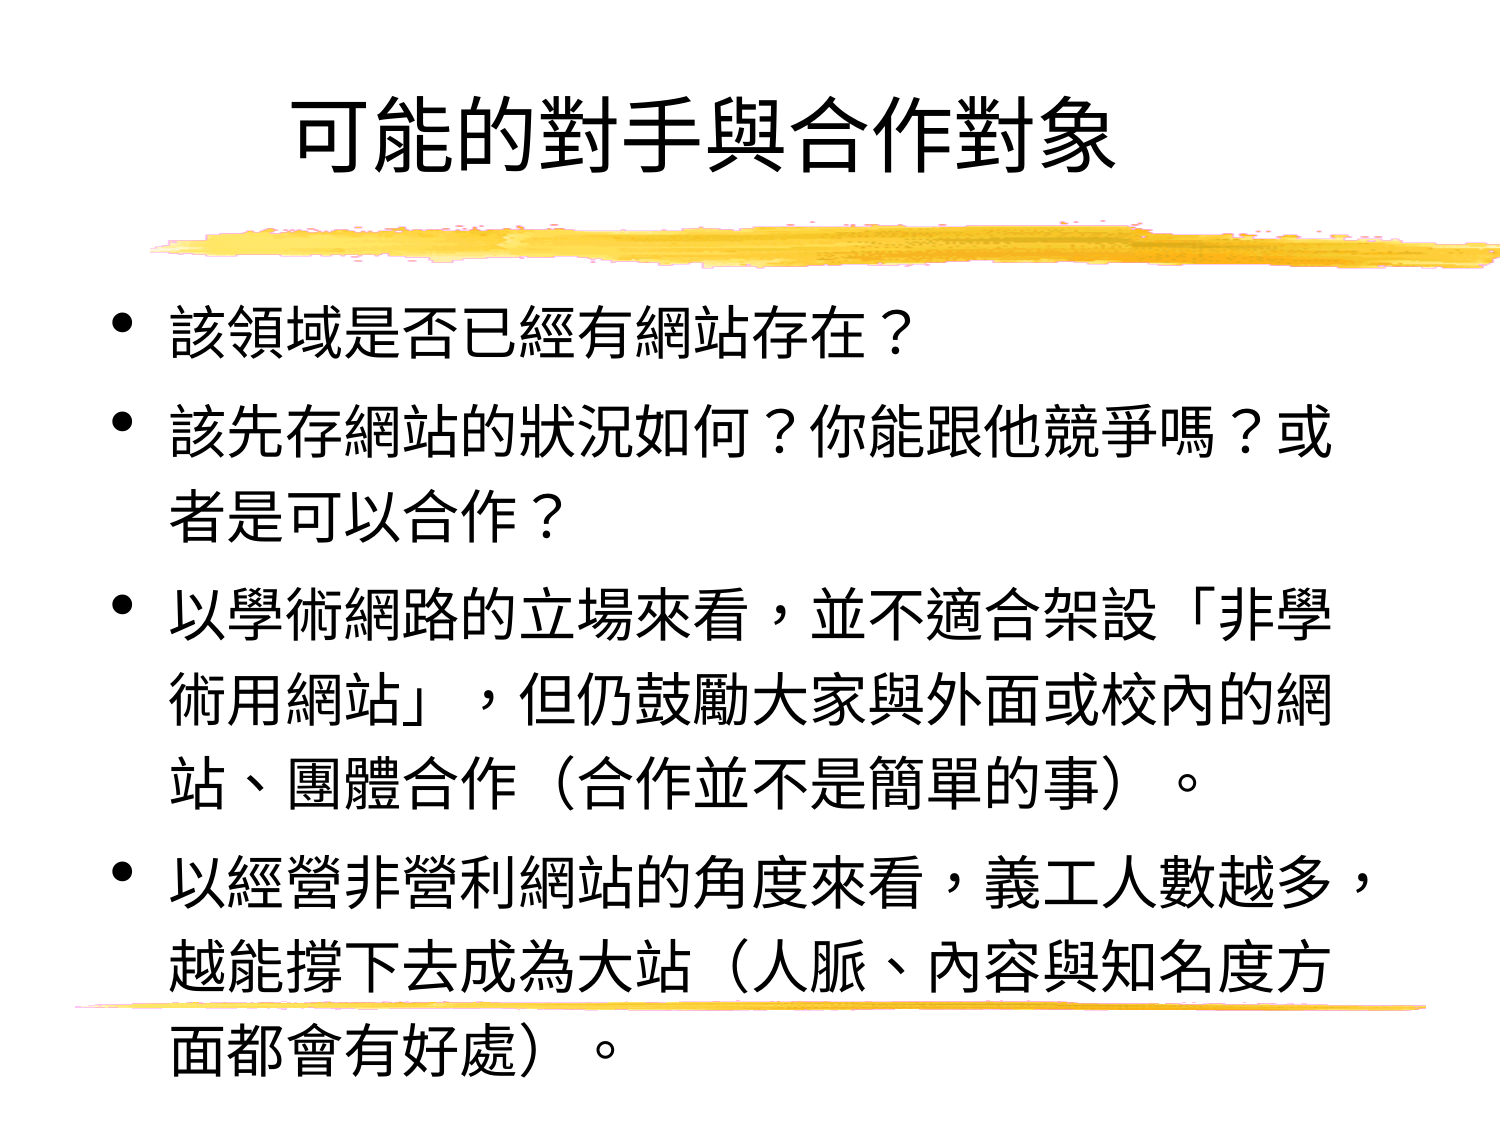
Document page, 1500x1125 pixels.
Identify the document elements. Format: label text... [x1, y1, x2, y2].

picture [75, 999, 1426, 1013]
title 可能的對手與合作對象 [66, 35, 1342, 226]
picture [150, 215, 1500, 279]
list 該領域是否已經有網站存在？ 該先存網站的狀況如何？你能跟他競爭嗎？或者是可以合作？ 以學術網路的立場來看，並不適合架設「非學術用網站」，但仍鼓勵大家與外面或校內的網站、團體合作（合作並不是簡單的事）。 以經營非營利網站的角度來看，義工人數越多，越能撐下去成為大站（人脈、內容與知名度方面都會有好處）。 [112, 287, 1388, 994]
